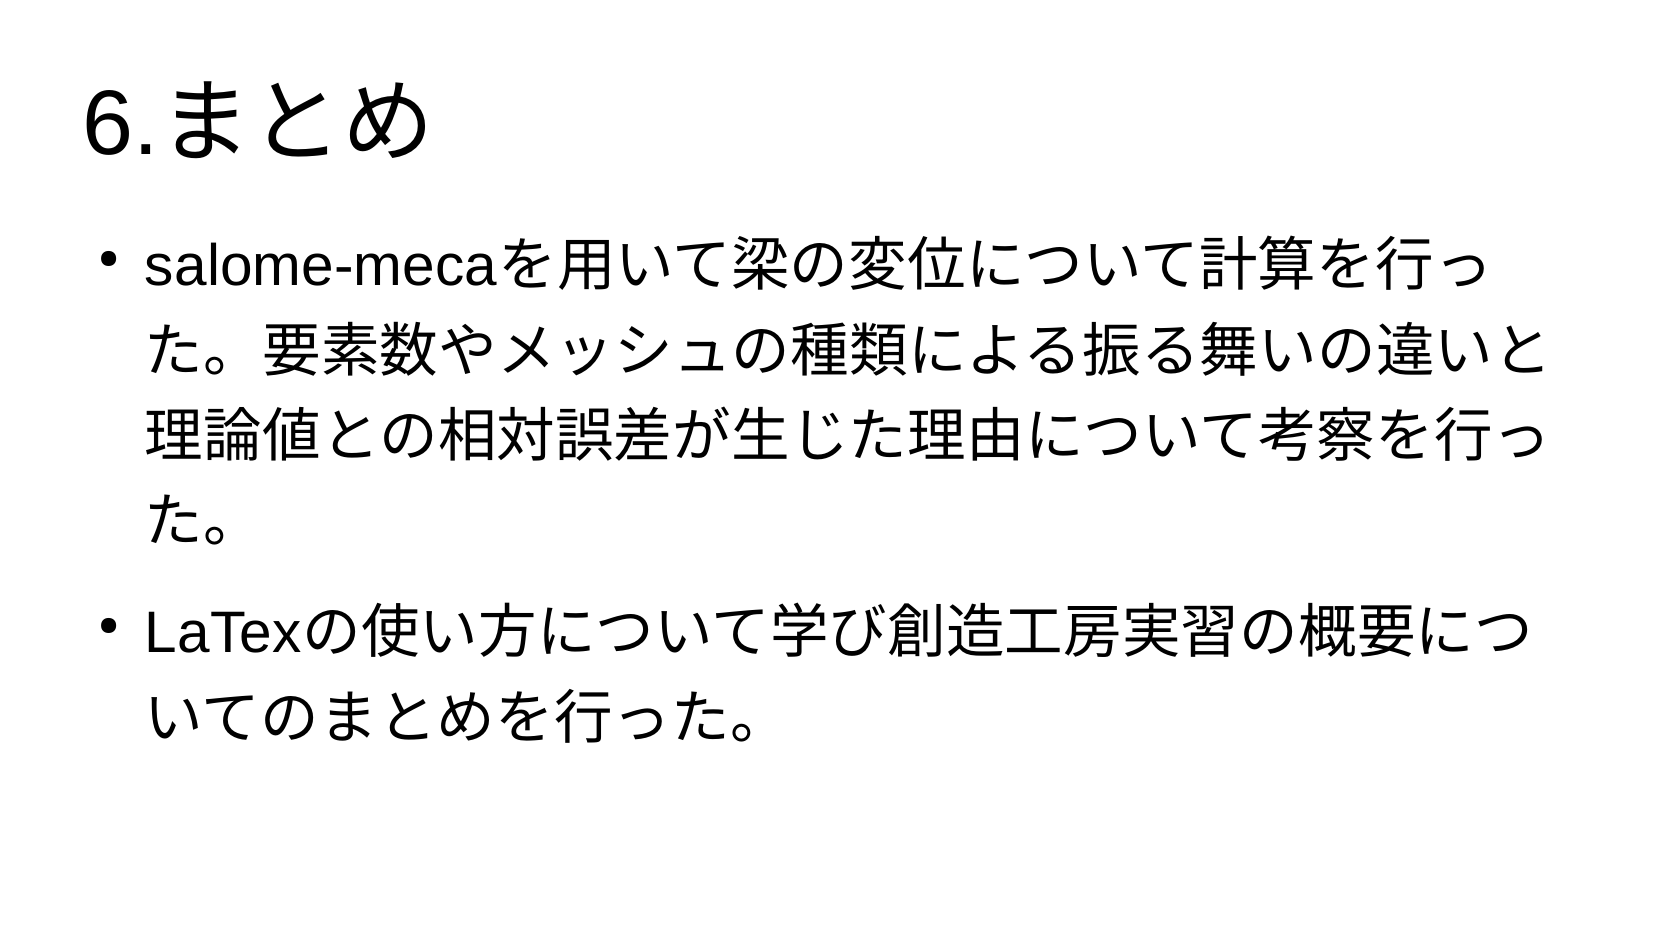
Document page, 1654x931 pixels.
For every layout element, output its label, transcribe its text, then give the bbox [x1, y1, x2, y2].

list salome-mecaを用いて梁の変位について計算を行った。要素数やメッシュの種類による振る舞いの違いと理論値との相対誤差が生じた理由について考察を行った。 LaTexの使い方について学び創造工房実習の概要についてのまとめを行った。 [82, 217, 1571, 758]
title 6.まとめ [82, 37, 1571, 193]
